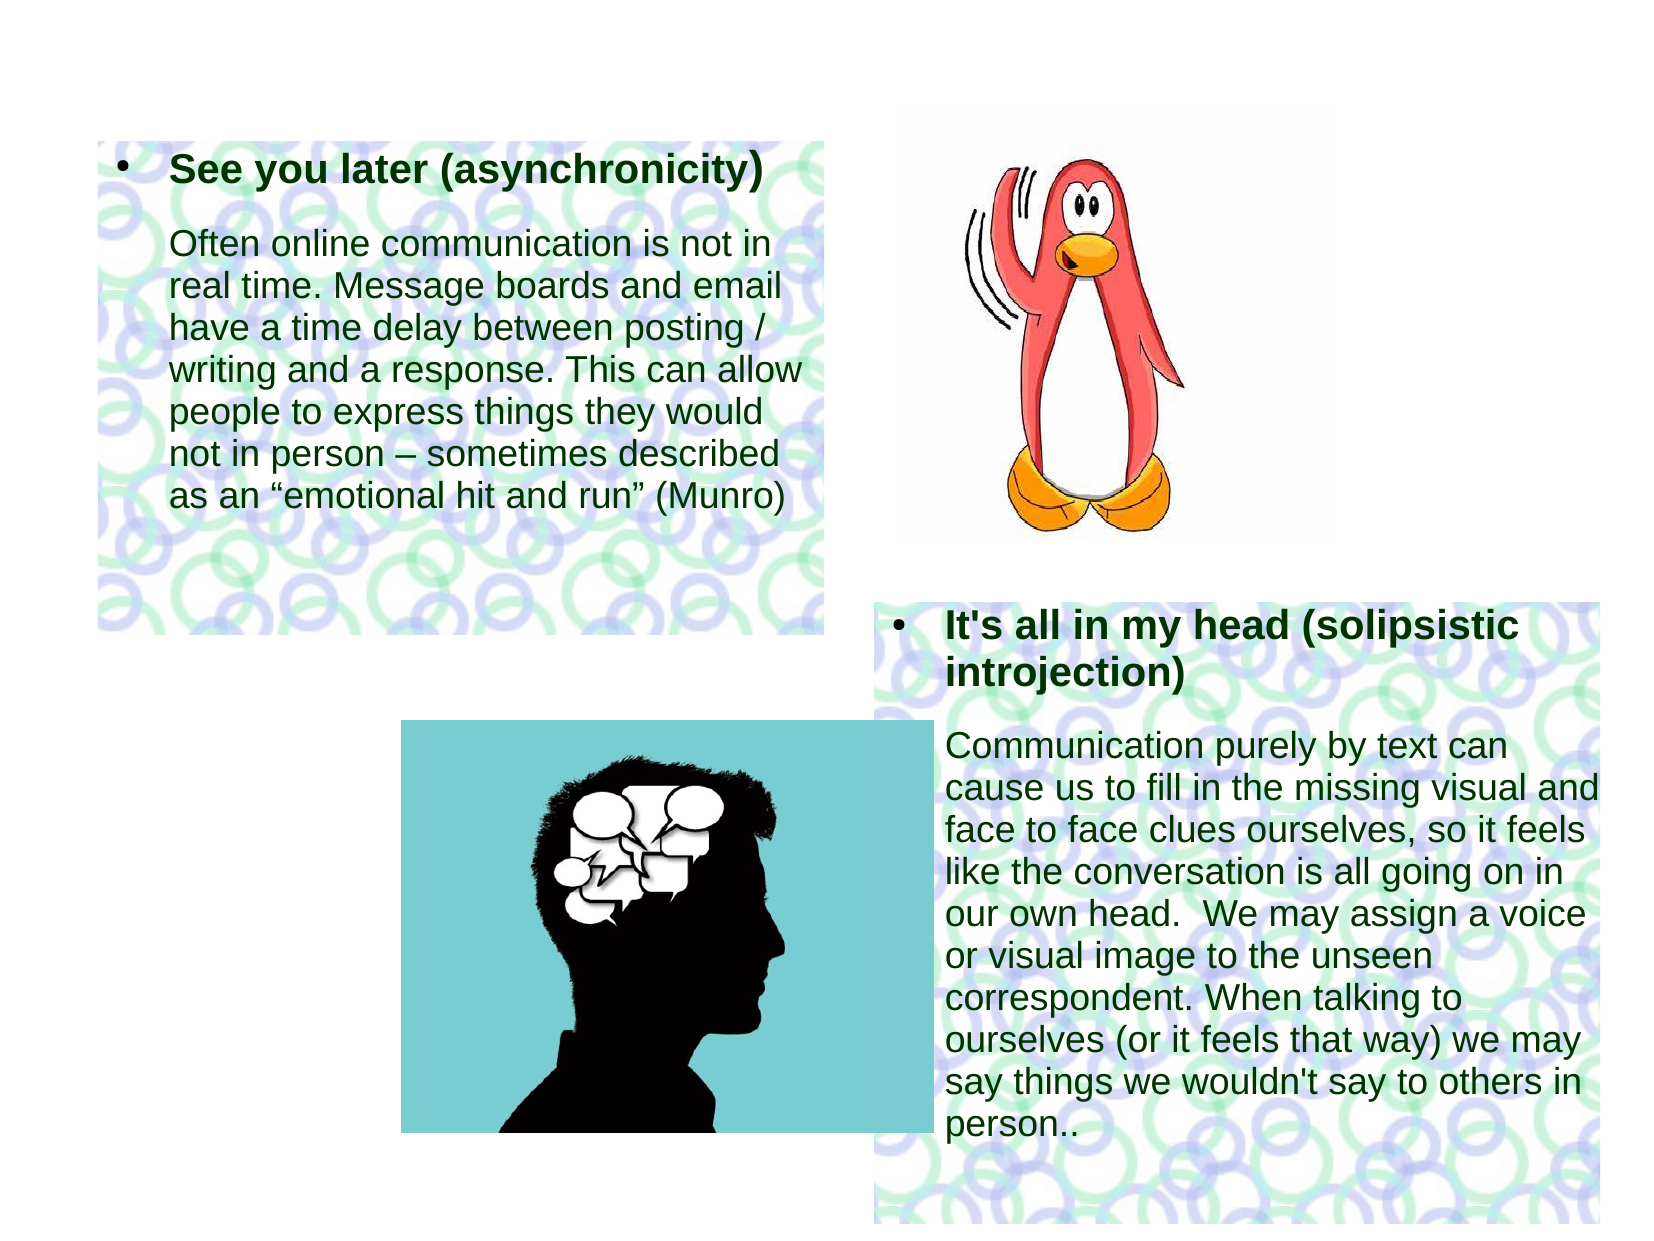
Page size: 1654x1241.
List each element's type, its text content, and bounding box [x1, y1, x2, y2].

picture [897, 106, 1335, 544]
list See you later (asynchronicity) Often online communication is not in real time. Message boards and email have a time delay between posting / writing and a response. This can allow people to express things they would not in person – sometimes described as an “emotional hit and run” (Munro) [97, 141, 825, 635]
list It's all in my head (solipsistic introjection) Communication purely by text can cause us to fill in the missing visual and face to face clues ourselves, so it feels like the conversation is all going on in our own head. We may assign a voice or visual image to the unseen correspondent. When talking to ourselves (or it feels that way) we may say things we wouldn't say to others in person.. [874, 602, 1601, 1224]
picture [401, 720, 934, 1133]
